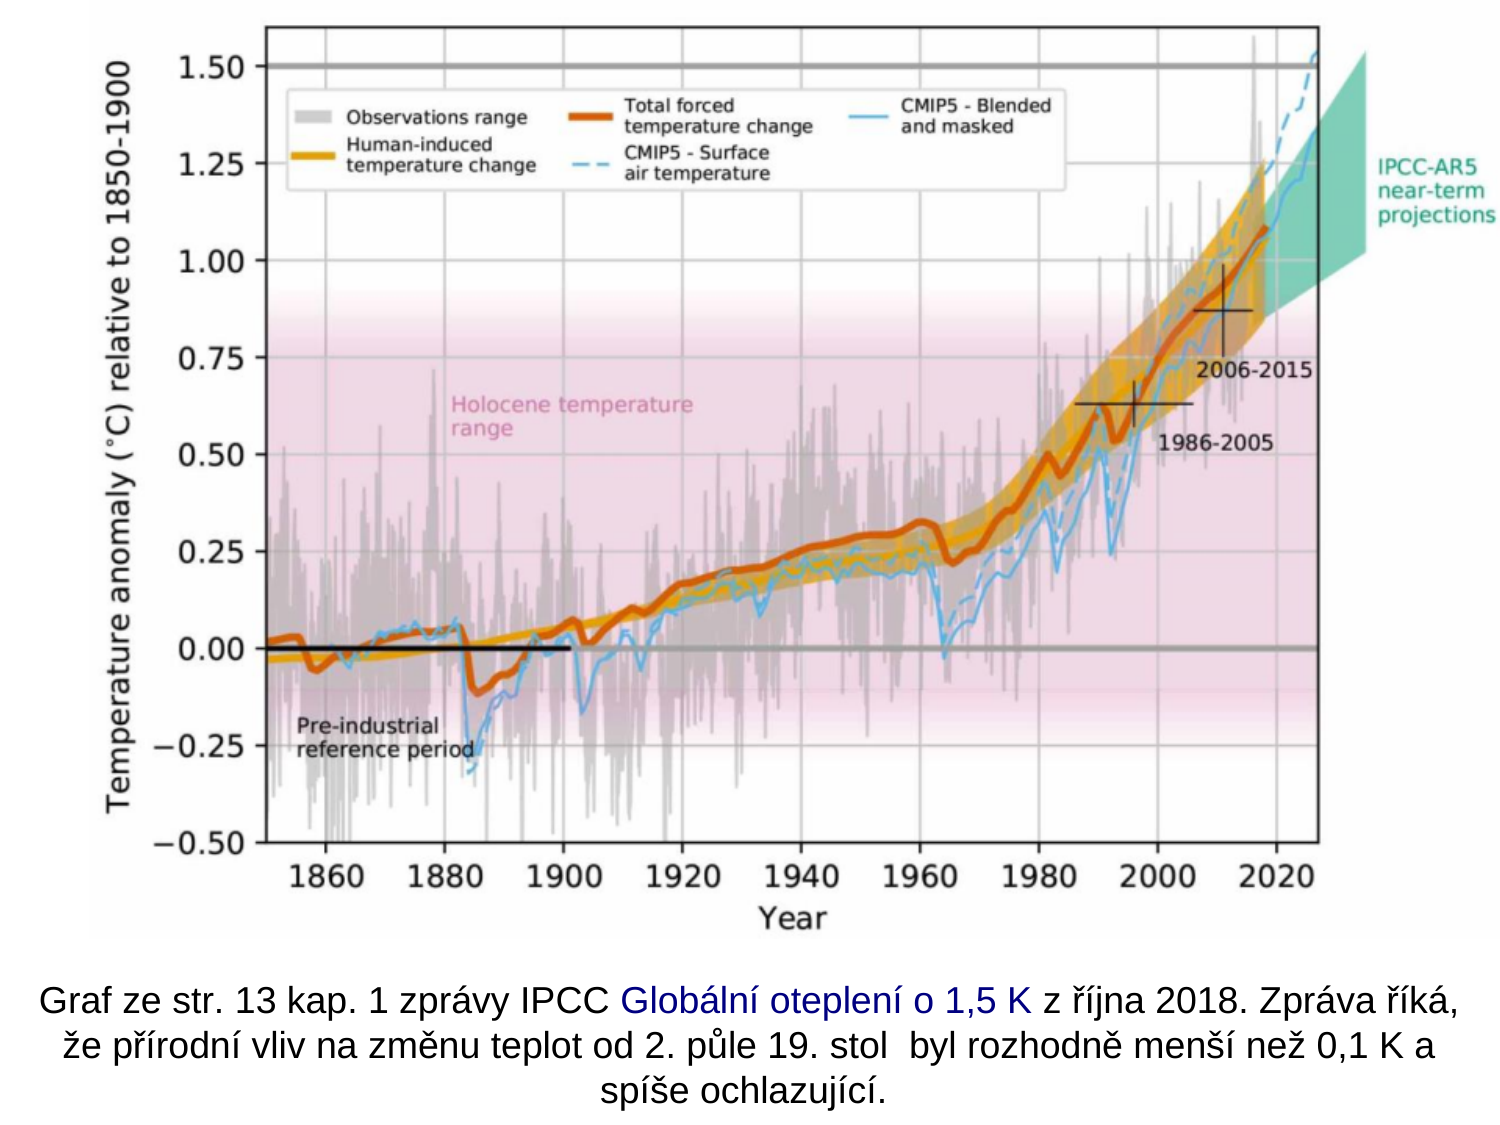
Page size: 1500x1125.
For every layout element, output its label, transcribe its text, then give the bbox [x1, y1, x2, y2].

text_box Graf ze str. 13 kap. 1 zprávy IPCC Globální oteplení o 1,5 K z října 2018. Zpráva říká, že přírodní vliv na změnu teplot od 2. půle 19. stol byl rozhodně menší než 0,1 K a spíše ochlazující. [1, 968, 1498, 1118]
picture [87, 0, 1500, 939]
